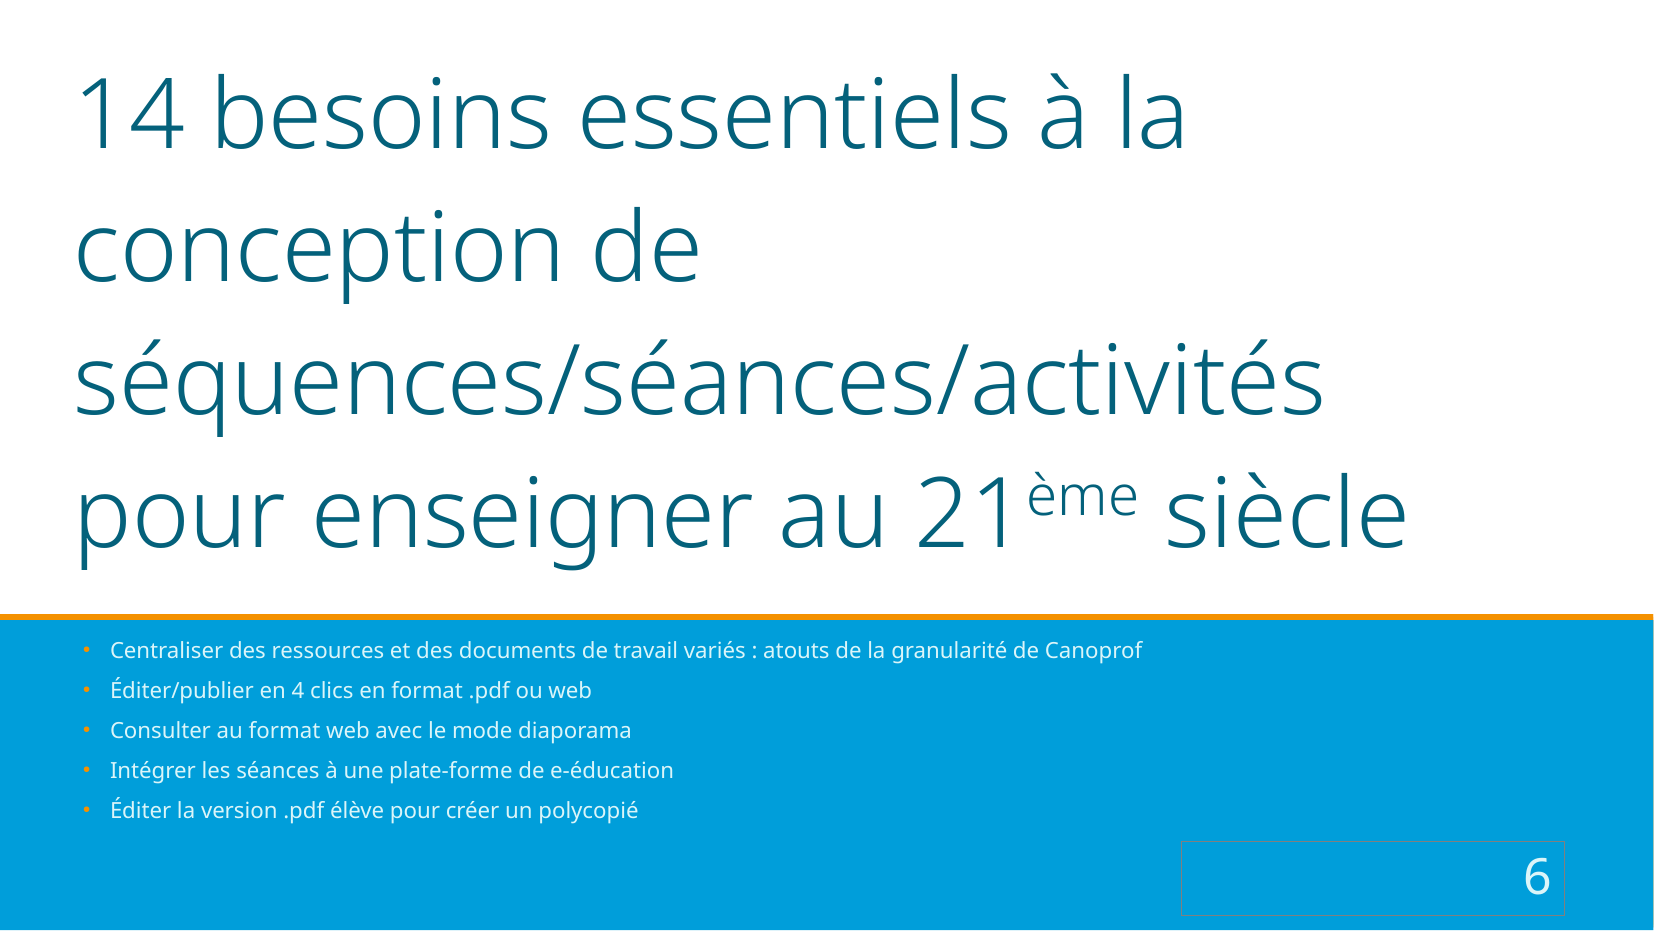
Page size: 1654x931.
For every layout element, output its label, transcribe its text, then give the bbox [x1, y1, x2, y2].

title 14 besoins essentiels à la conception de séquences/séances/activités pour enseigner au 21ème siècle [73, 44, 1551, 576]
list Centraliser des ressources et des documents de travail variés : atouts de la granularité de Canoprof Éditer/publier en 4 clics en format .pdf ou web Consulter au format web avec le mode diaporama Intégrer les séances à une plate-forme de e-éducation Éditer la version .pdf élève pour créer un polycopié [73, 634, 1551, 827]
